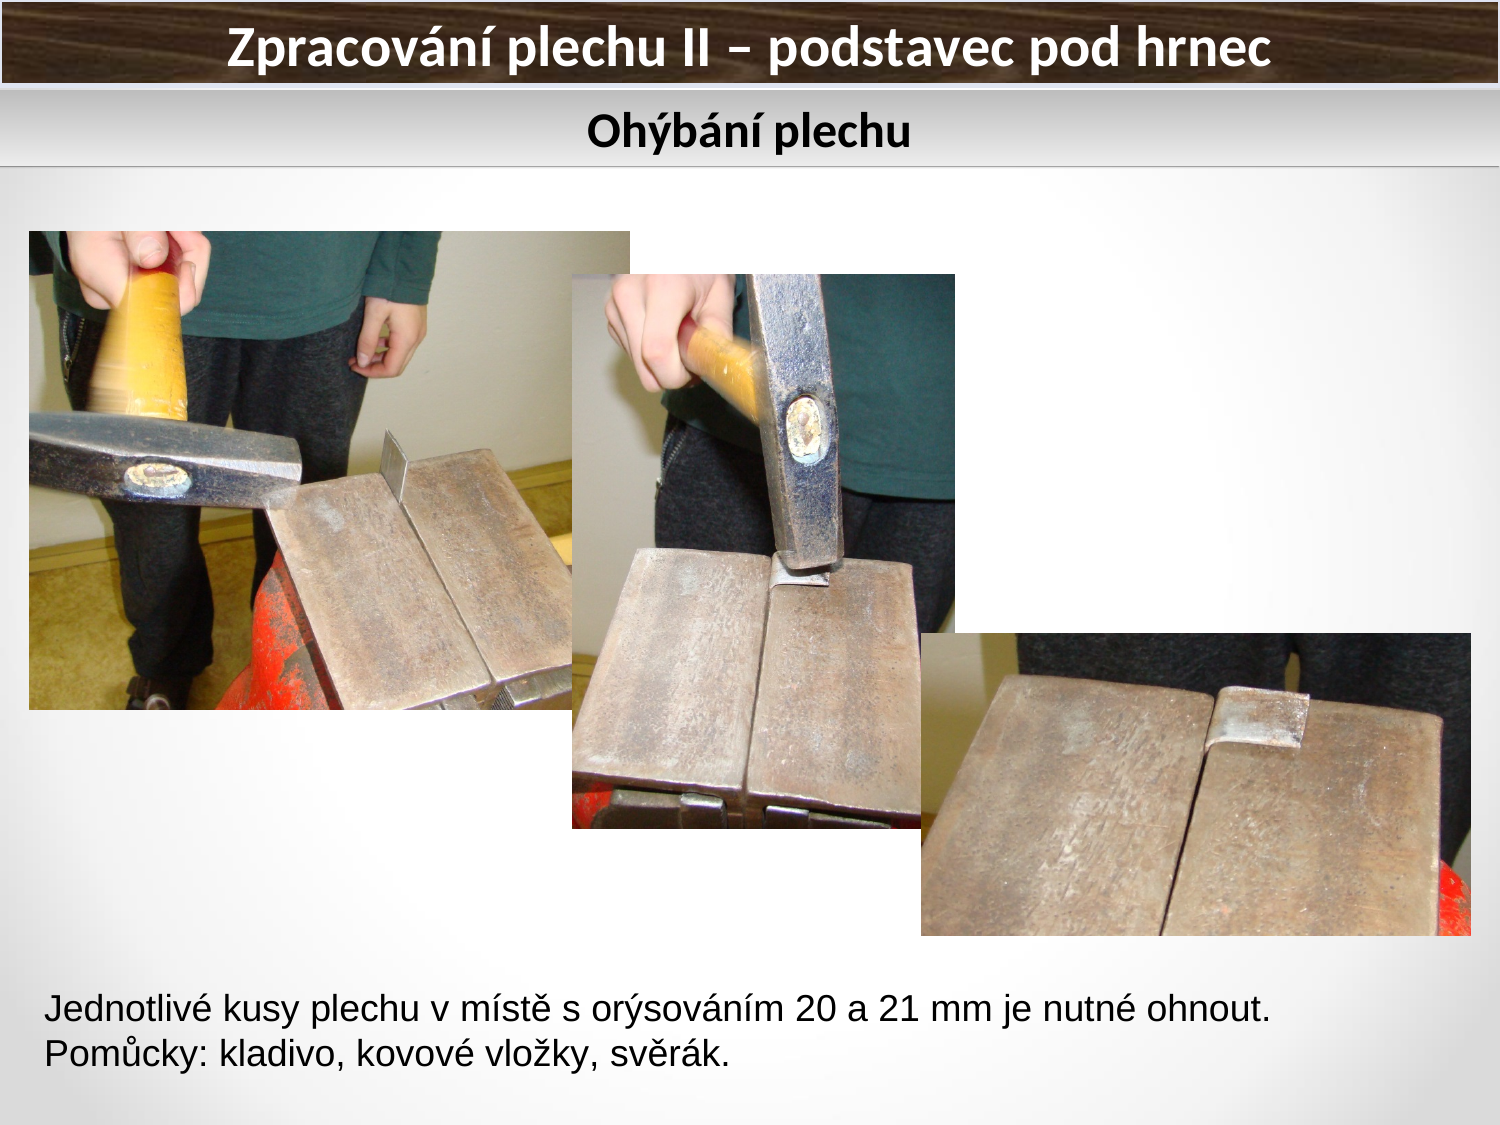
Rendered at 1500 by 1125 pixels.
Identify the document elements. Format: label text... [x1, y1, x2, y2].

picture [0, 86, 1500, 90]
text_box Jednotlivé kusy plechu v místě s orýsováním 20 a 21 mm je nutné ohnout. Pomůcky: kladivo, kovové vložky, svěrák. [29, 976, 1471, 1082]
picture [0, 166, 1500, 1125]
text_box Ohýbání plechu [0, 90, 1500, 166]
text_box Zpracování plechu II – podstavec pod hrnec [0, 0, 1500, 86]
